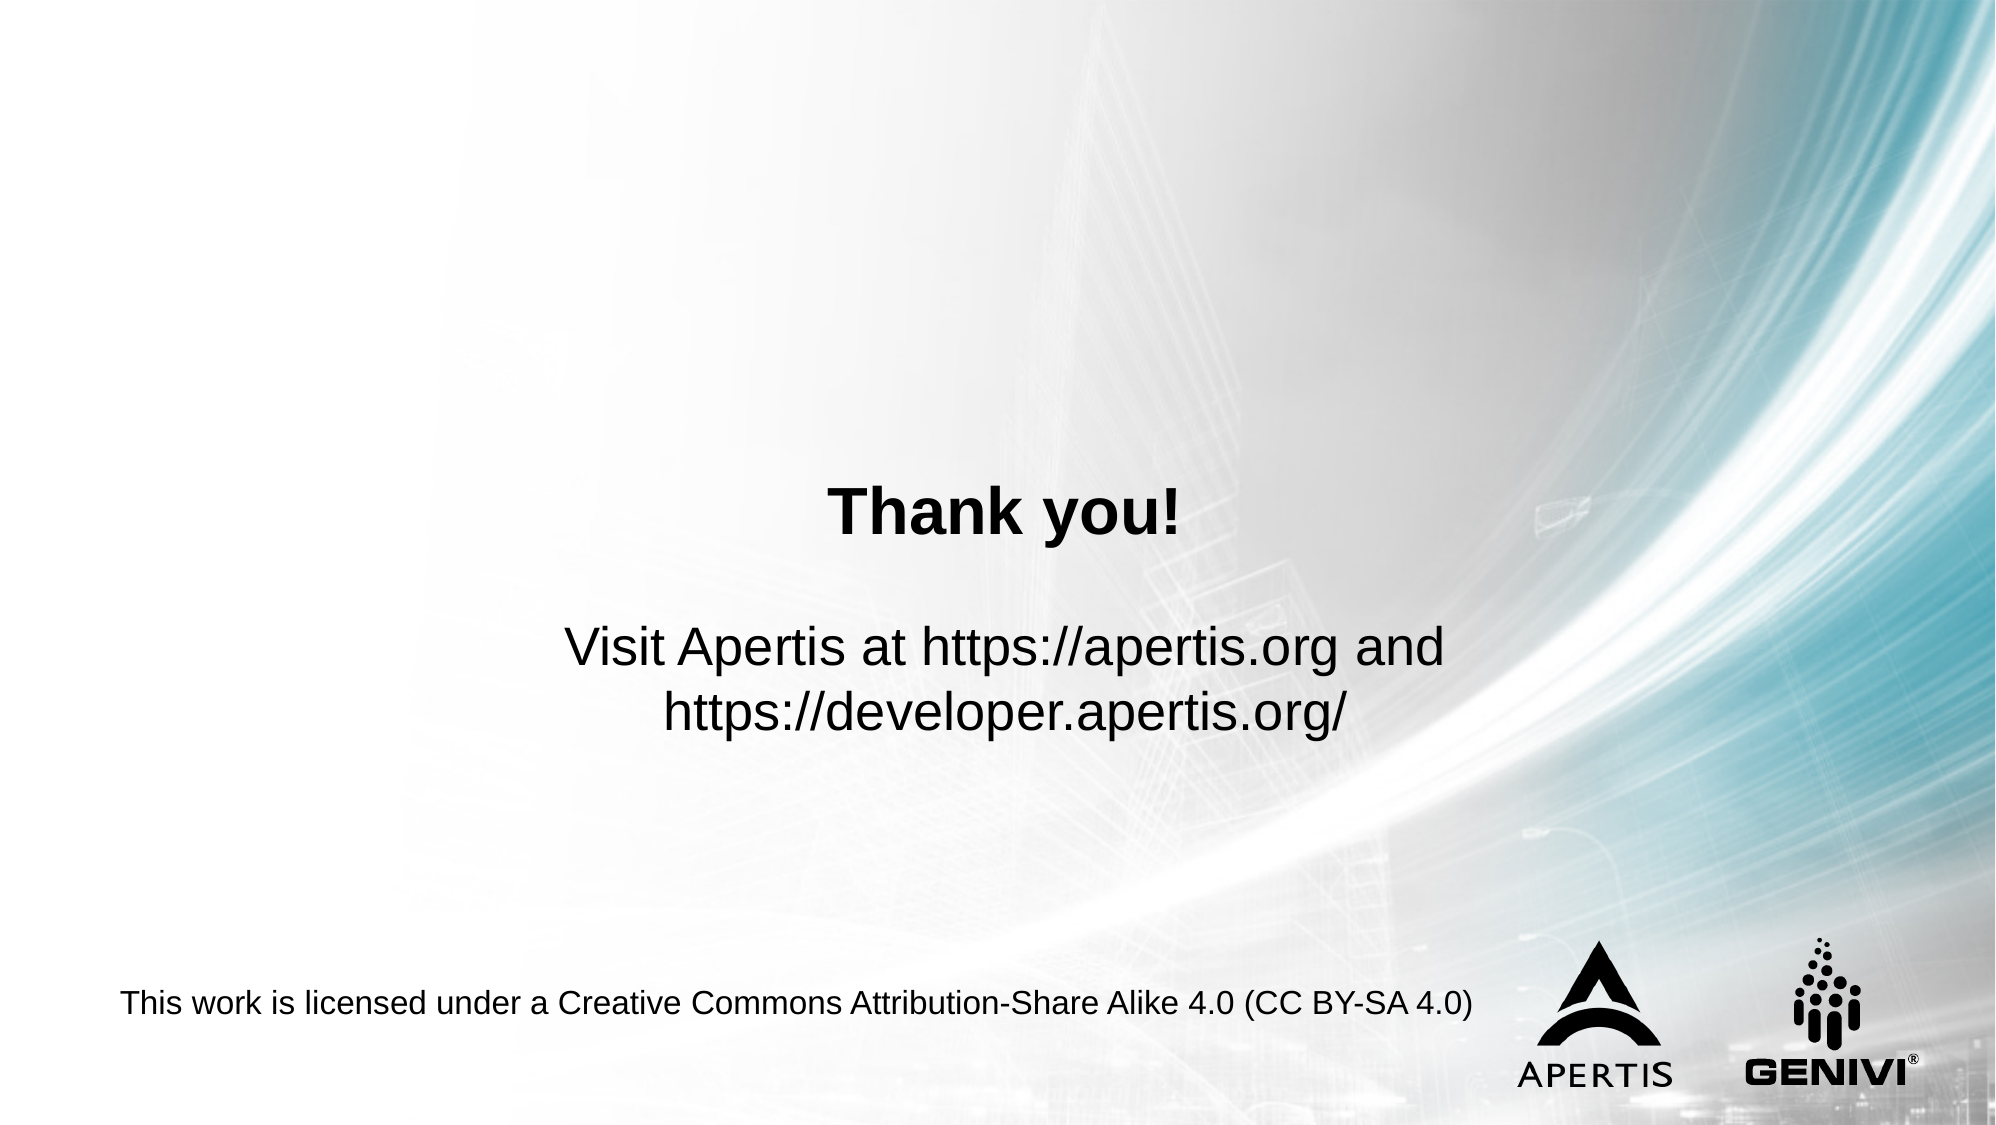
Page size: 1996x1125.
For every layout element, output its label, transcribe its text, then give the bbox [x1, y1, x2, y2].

list Visit Apertis at https://apertis.org and https://developer.apertis.org/ [268, 610, 1743, 857]
picture [82, 0, 1996, 1125]
title Thank you! [157, 460, 1854, 685]
text_box This work is licensed under a Creative Commons Attribution-Share Alike 4.0 (CC BY-SA 4.0) [109, 970, 1995, 1031]
